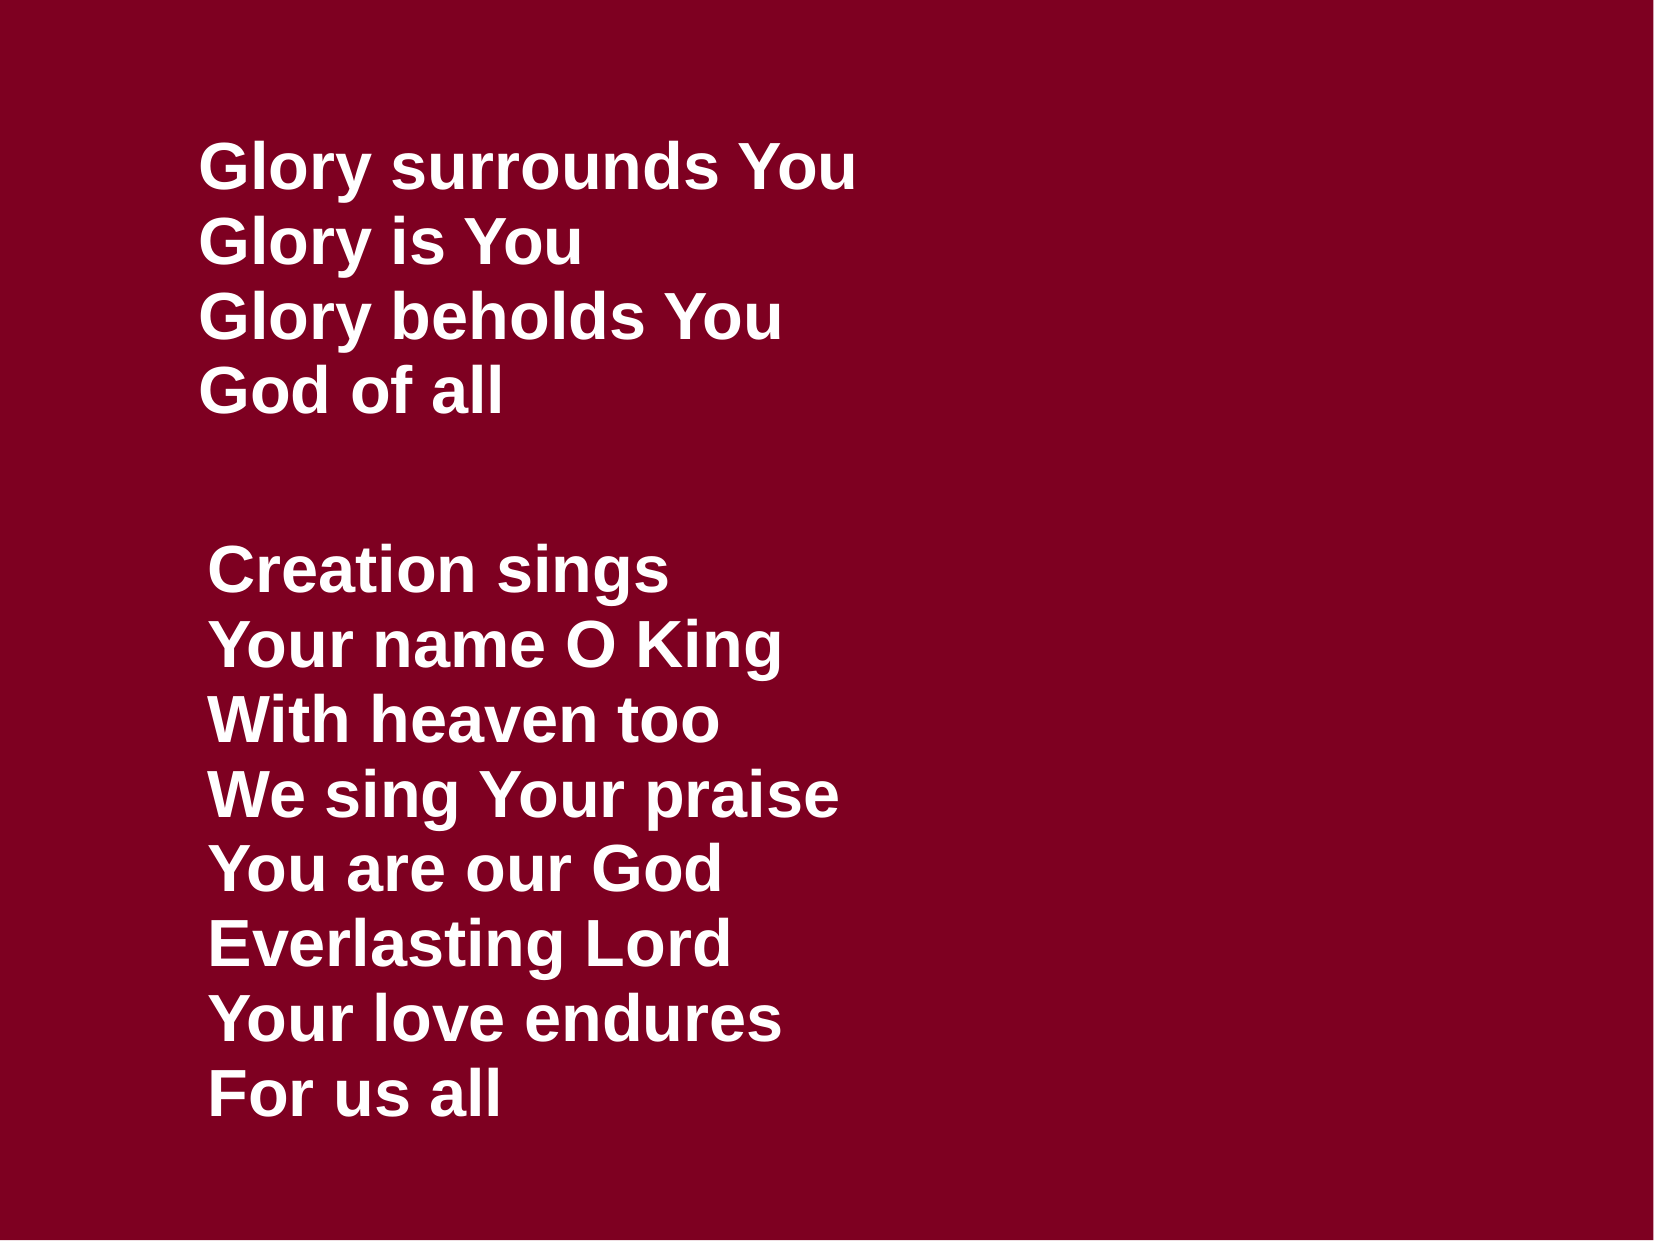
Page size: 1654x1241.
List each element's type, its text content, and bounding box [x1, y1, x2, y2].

subtitle Glory surrounds You Glory is You Glory beholds You God of all [0, 0, 1654, 1241]
text_box Creation sings Your name O King With heaven too We sing Your praise You are our God Everlasting Lord Your love endures For us all [192, 524, 1388, 1138]
